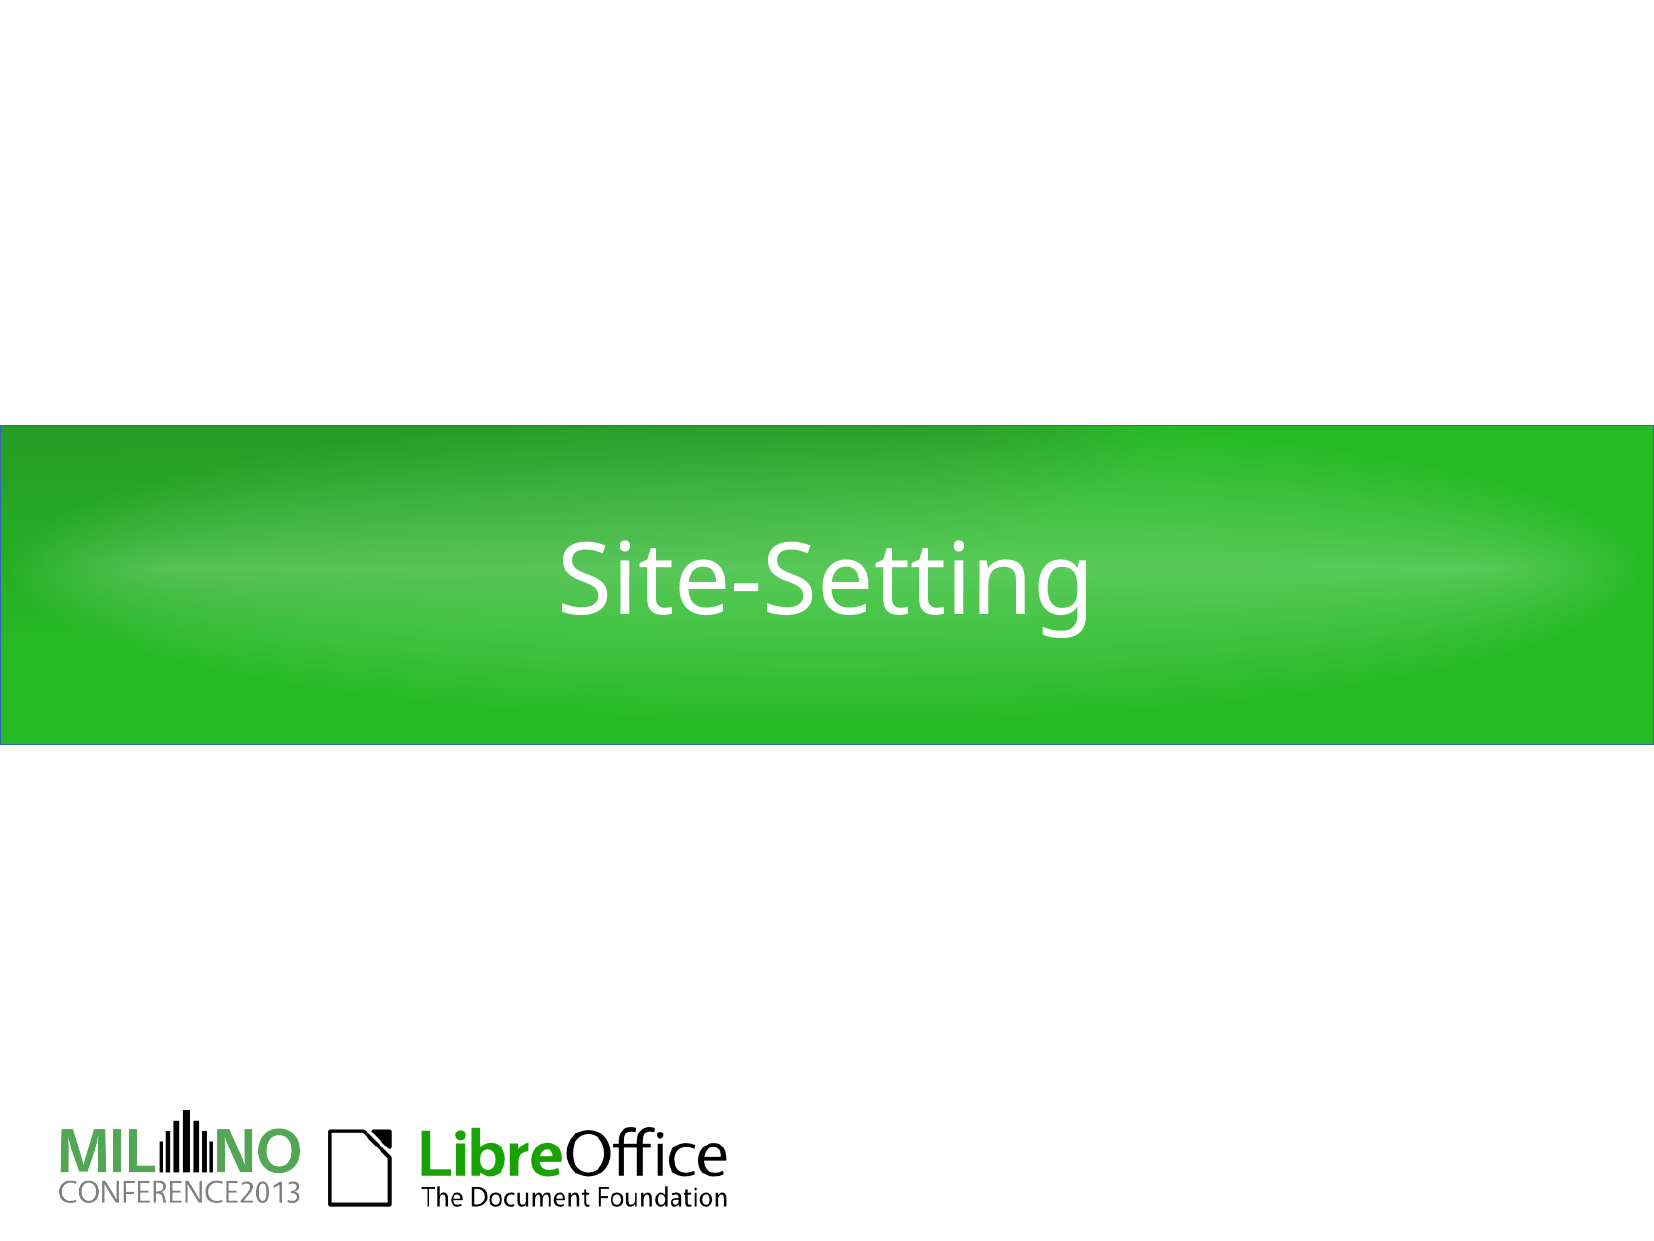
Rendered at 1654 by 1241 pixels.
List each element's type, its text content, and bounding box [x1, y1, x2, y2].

title Site-Setting [82, 472, 1571, 680]
picture [59, 1092, 757, 1241]
